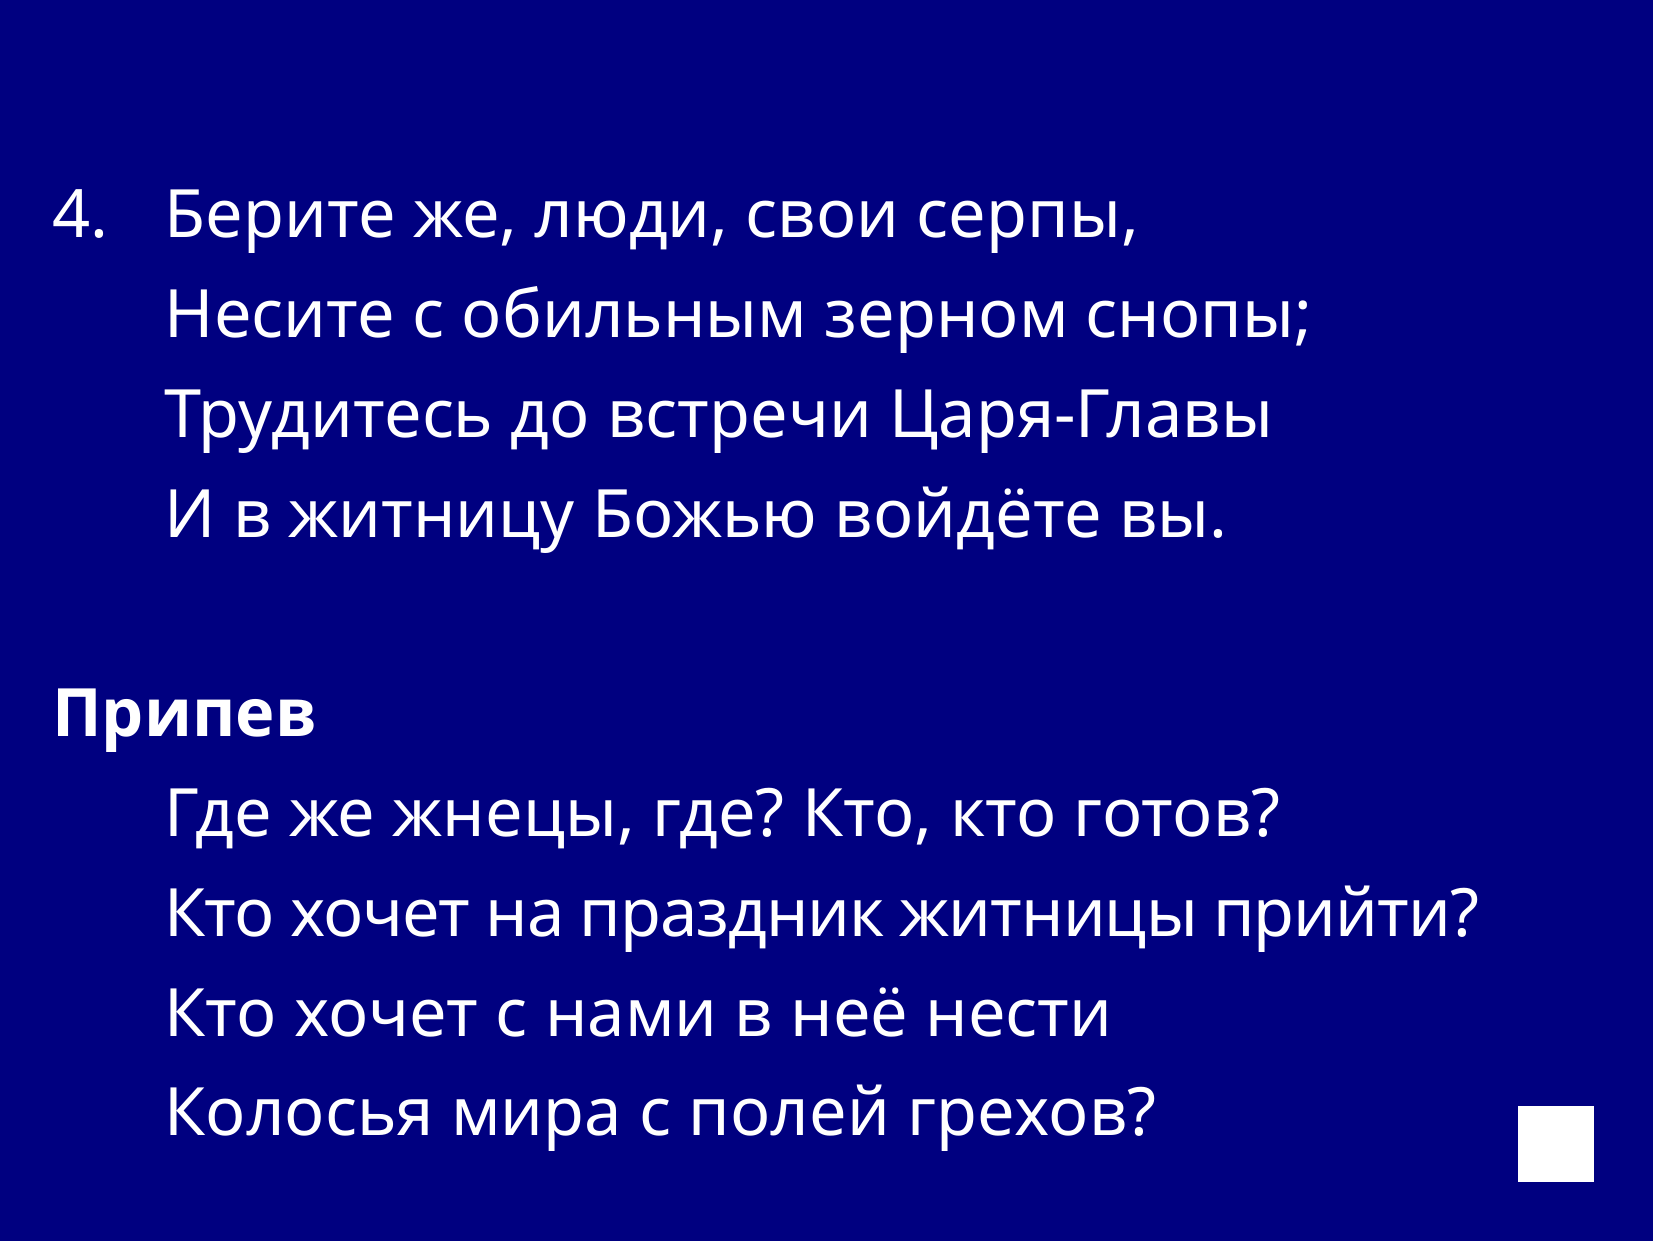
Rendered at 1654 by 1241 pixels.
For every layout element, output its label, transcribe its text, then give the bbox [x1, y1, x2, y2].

text_box 4. Берите же, люди, свои серпы, Несите с обильным зерном снопы; Трудитесь до встречи Царя-Главы И в житницу Божью войдёте вы. Припев Где же жнецы, где? Кто, кто готов? Кто хочет на праздник житницы прийти? Кто хочет с нами в неё нести Колосья мира с полей грехов? [37, 150, 1653, 1163]
text_box [1518, 1163, 1594, 1182]
